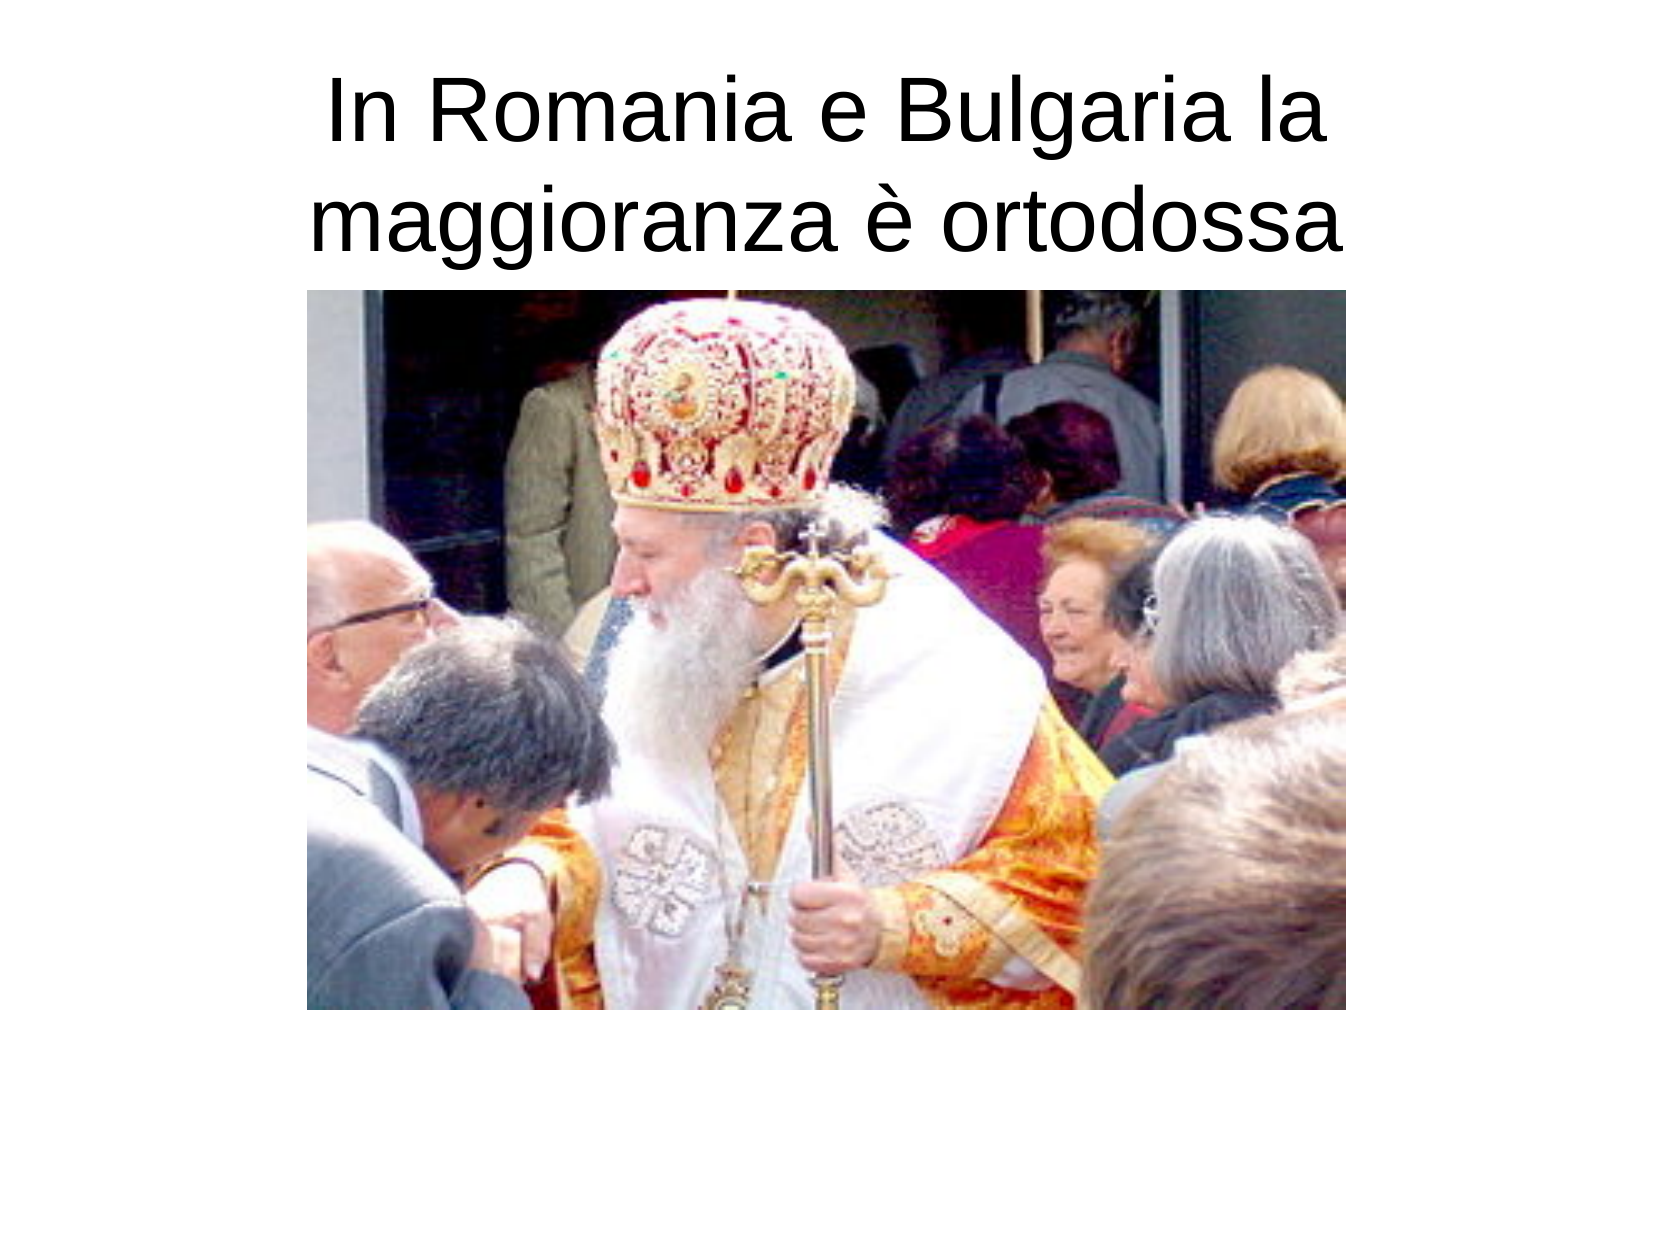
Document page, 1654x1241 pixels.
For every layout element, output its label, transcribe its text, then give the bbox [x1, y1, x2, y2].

picture [307, 290, 1346, 1010]
title In Romania e Bulgaria la maggioranza è ortodossa [82, 49, 1571, 257]
